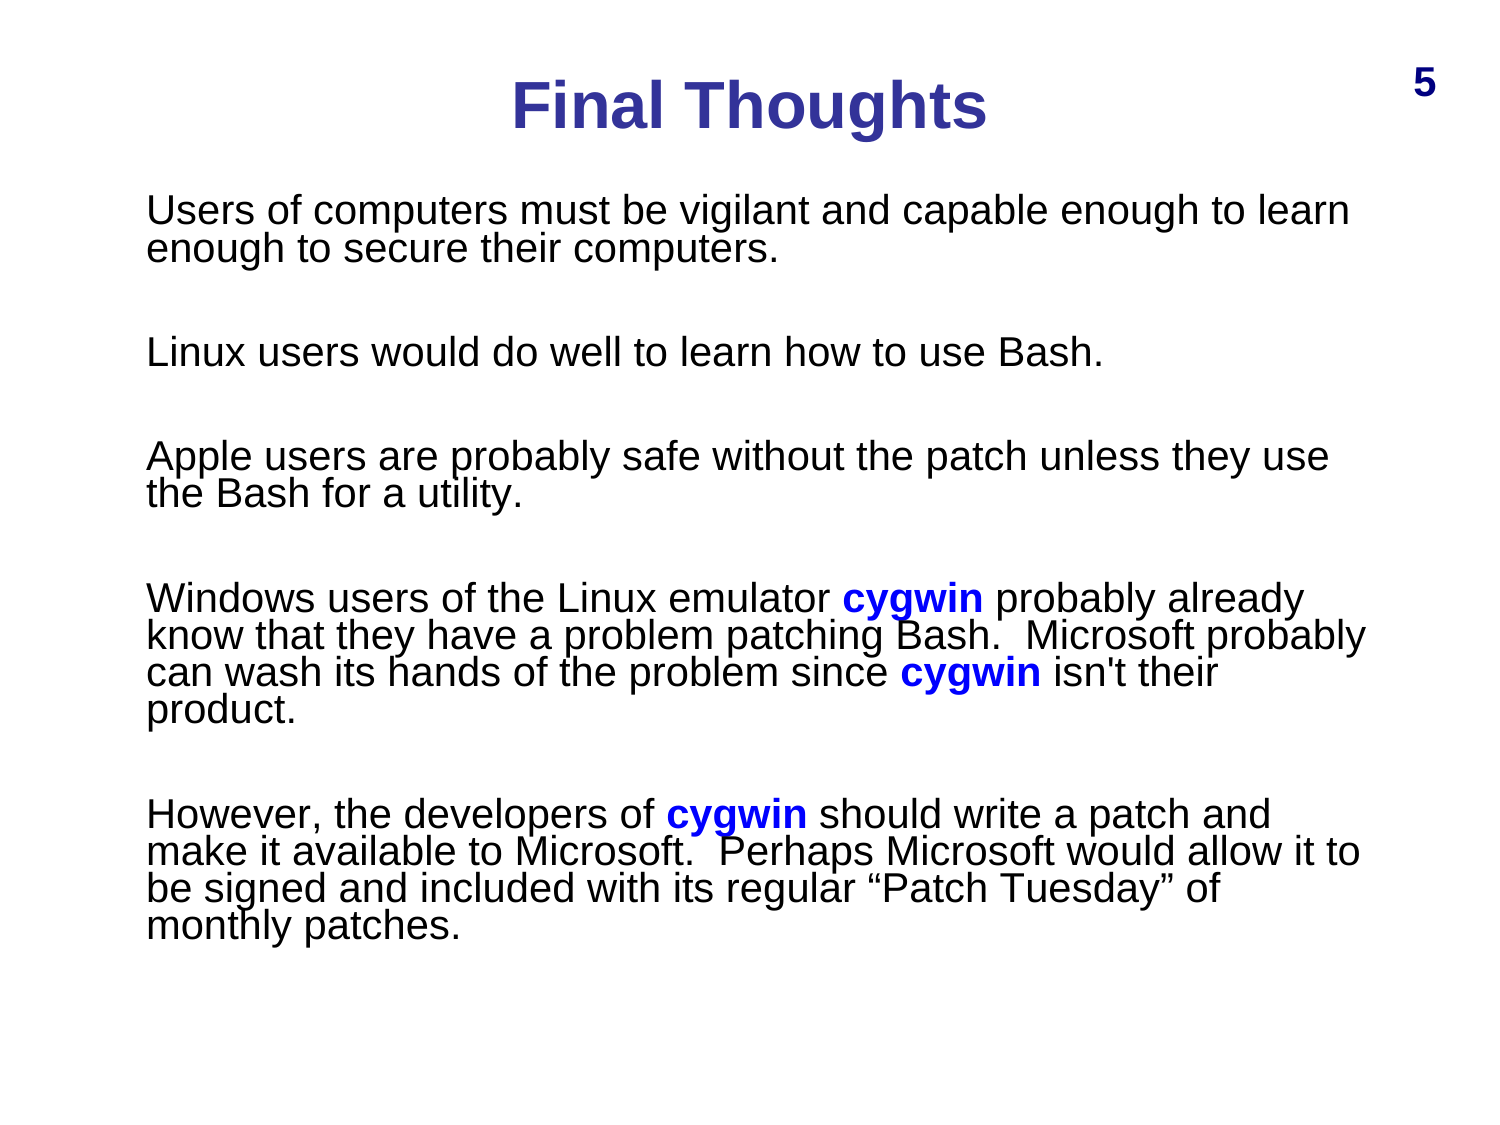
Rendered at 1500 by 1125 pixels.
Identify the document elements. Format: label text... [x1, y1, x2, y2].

list Users of computers must be vigilant and capable enough to learn enough to secure their computers. Linux users would do well to learn how to use Bash. Apple users are probably safe without the patch unless they use the Bash for a utility. Windows users of the Linux emulator cygwin probably already know that they have a problem patching Bash. Microsoft probably can wash its hands of the problem since cygwin isn't their product. However, the developers of cygwin should write a patch and make it available to Microsoft. Perhaps Microsoft would allow it to be signed and included with its regular “Patch Tuesday” of monthly patches. [75, 187, 1388, 972]
text_box 5 [1387, 47, 1463, 113]
title Final Thoughts [75, 59, 1426, 150]
